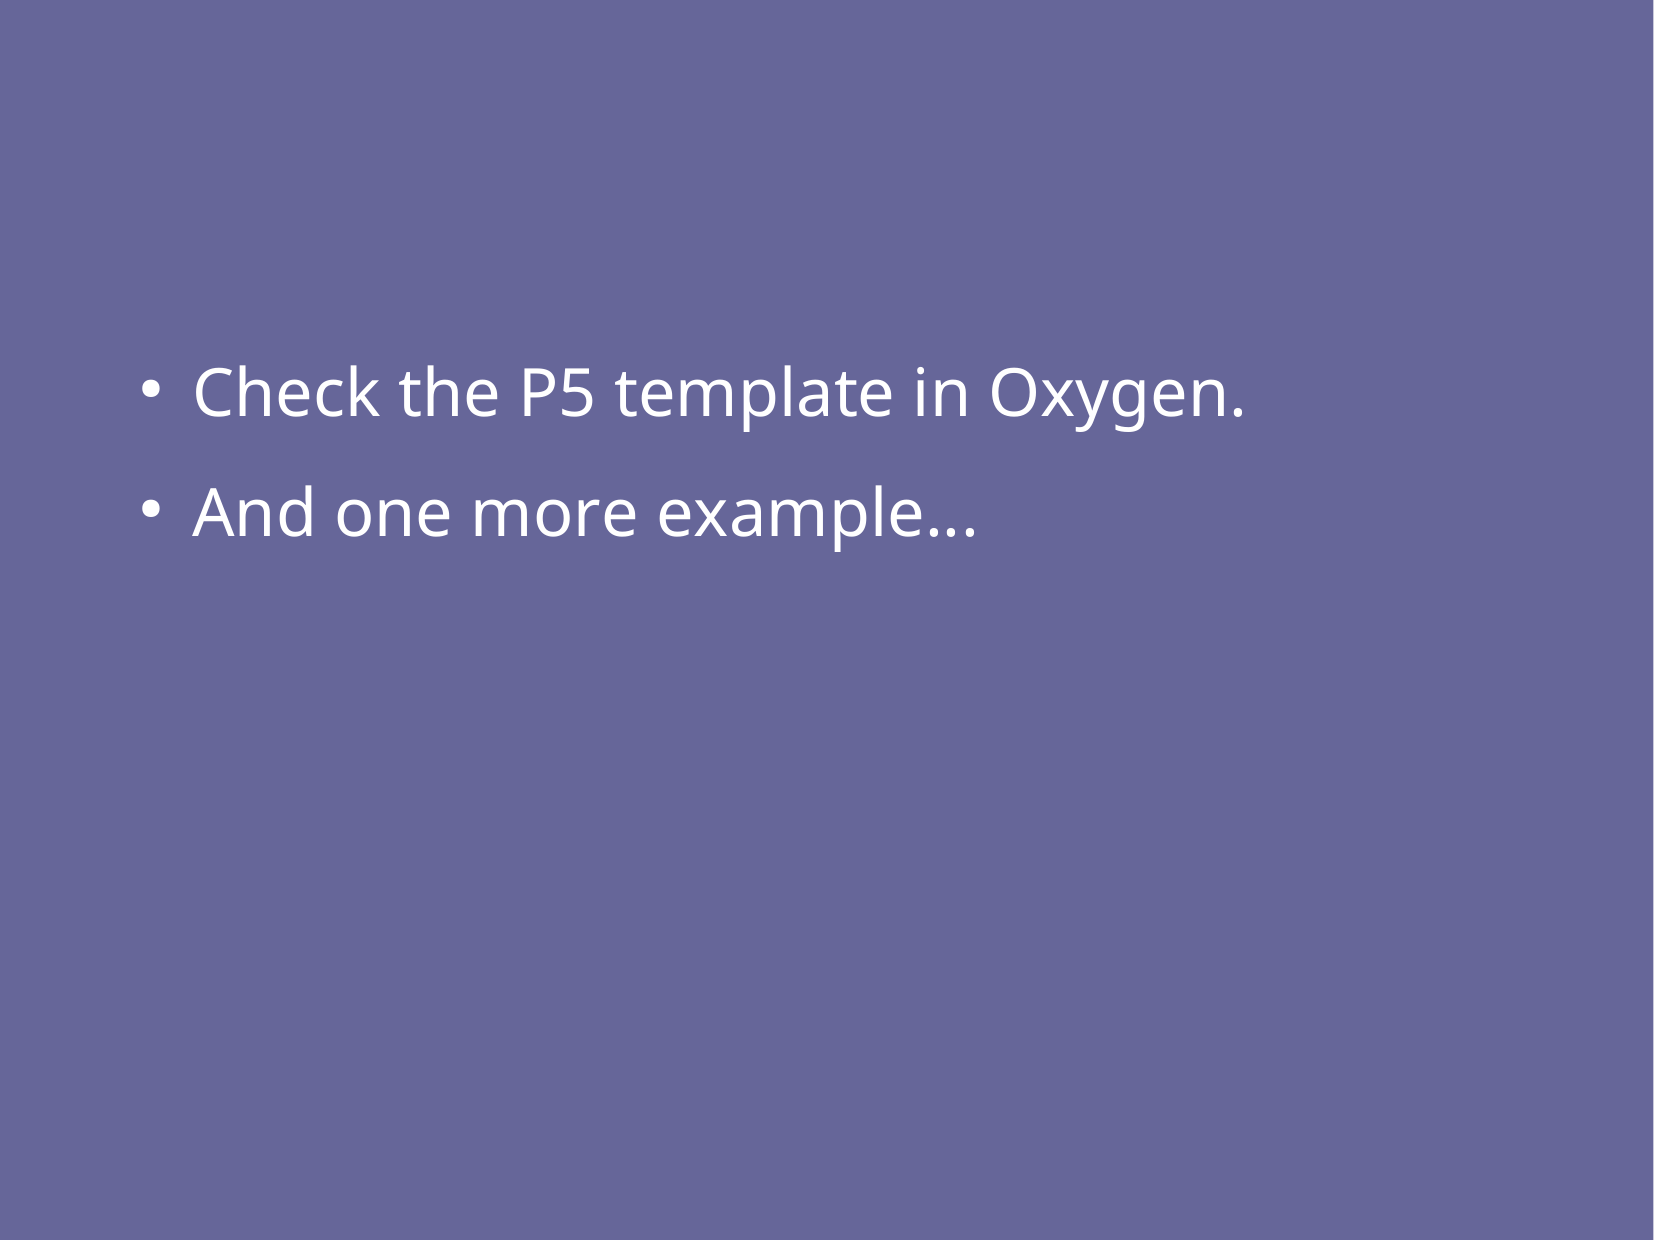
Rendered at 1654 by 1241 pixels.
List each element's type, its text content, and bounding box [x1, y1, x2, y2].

list Check the P5 template in Oxygen. And one more example... [121, 344, 1534, 1127]
